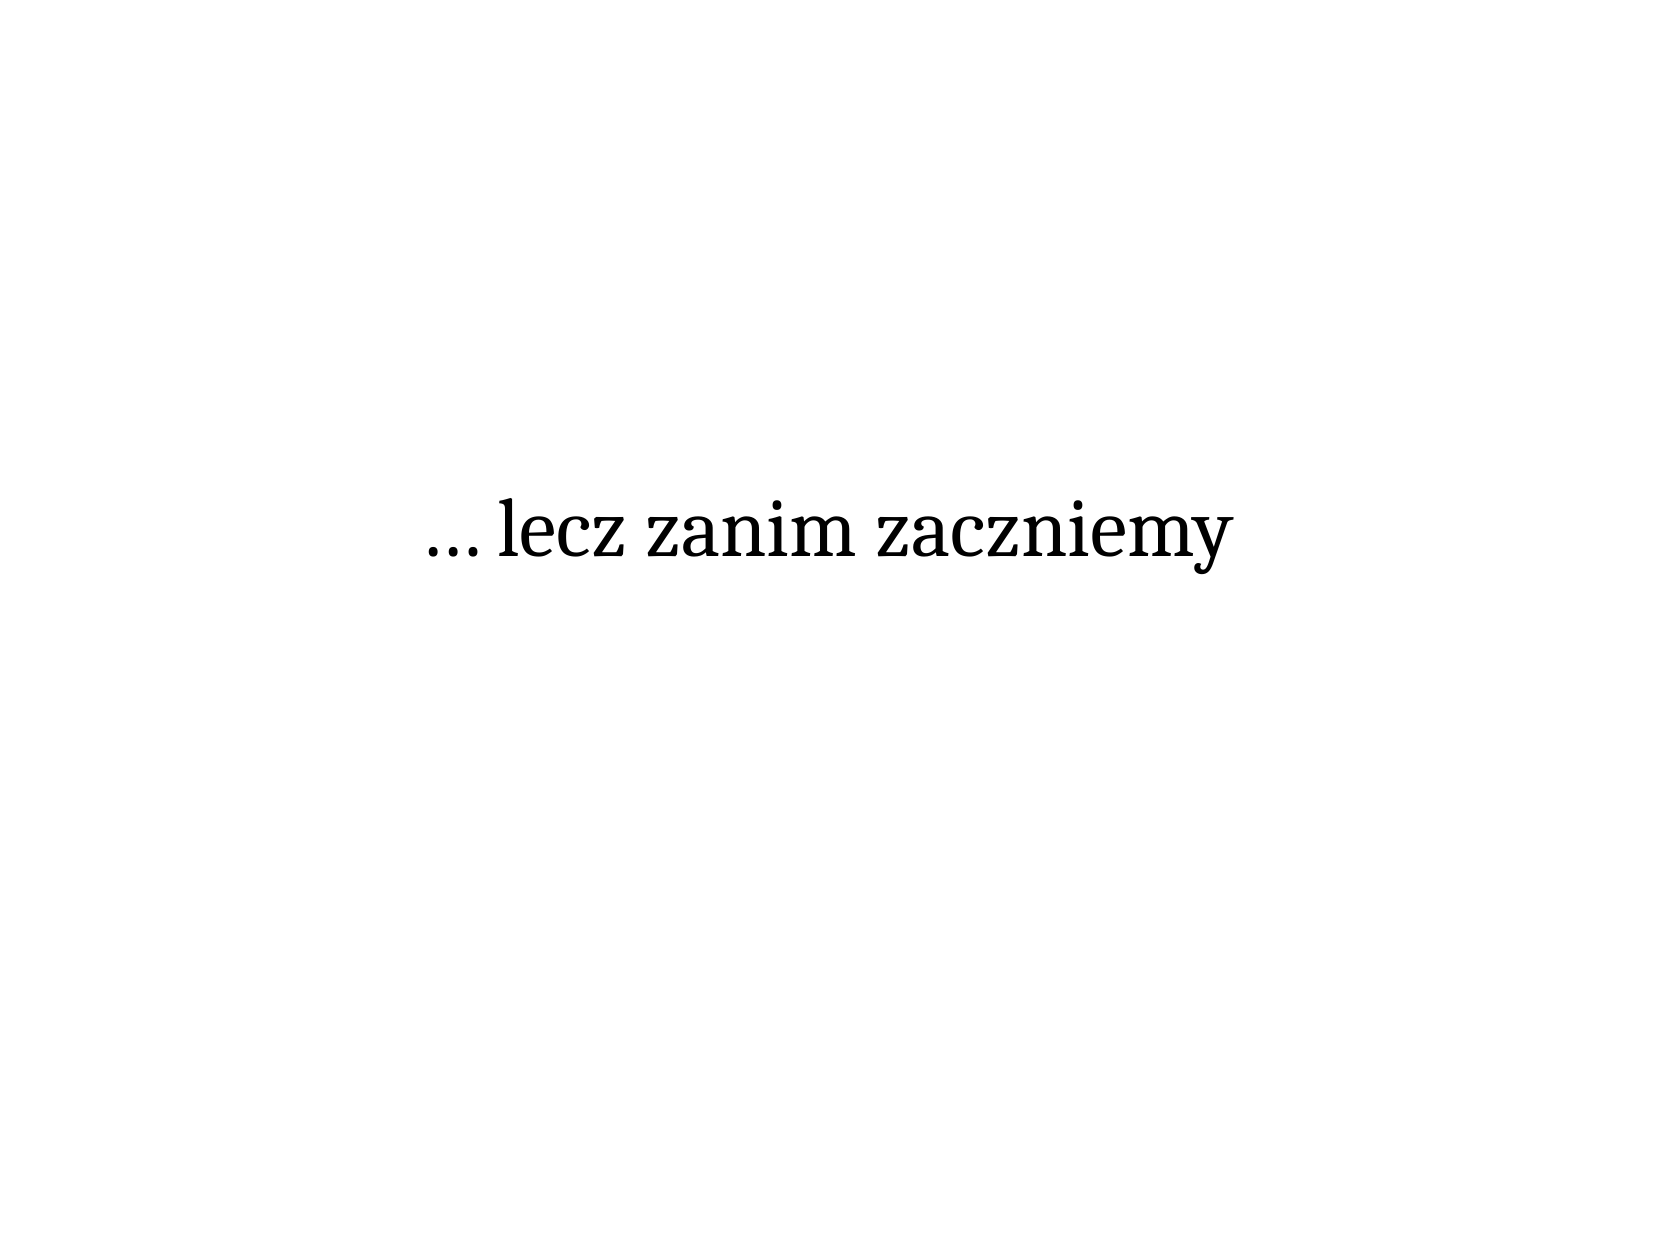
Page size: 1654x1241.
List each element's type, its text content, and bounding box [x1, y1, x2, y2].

subtitle … lecz zanim zaczniemy [82, 49, 1571, 1010]
